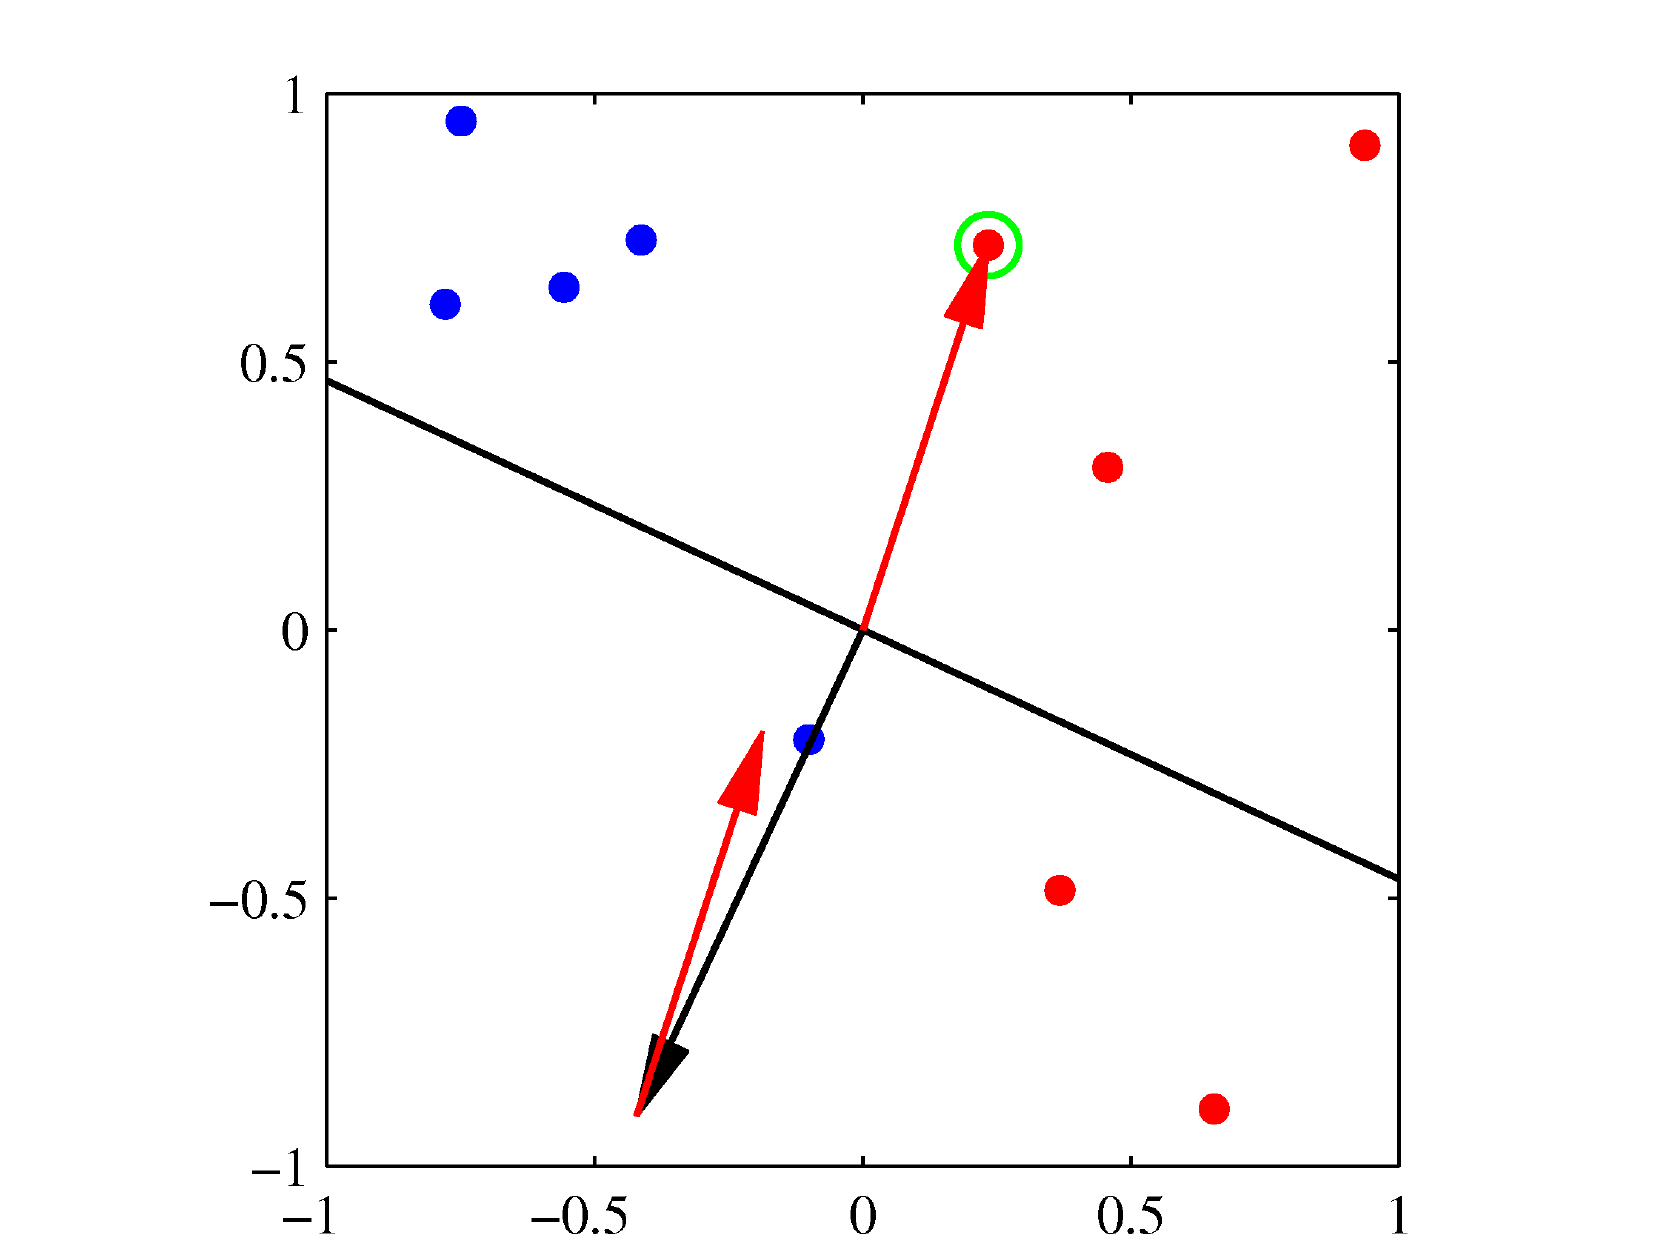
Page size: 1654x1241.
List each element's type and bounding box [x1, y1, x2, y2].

picture [197, 4, 1462, 1241]
